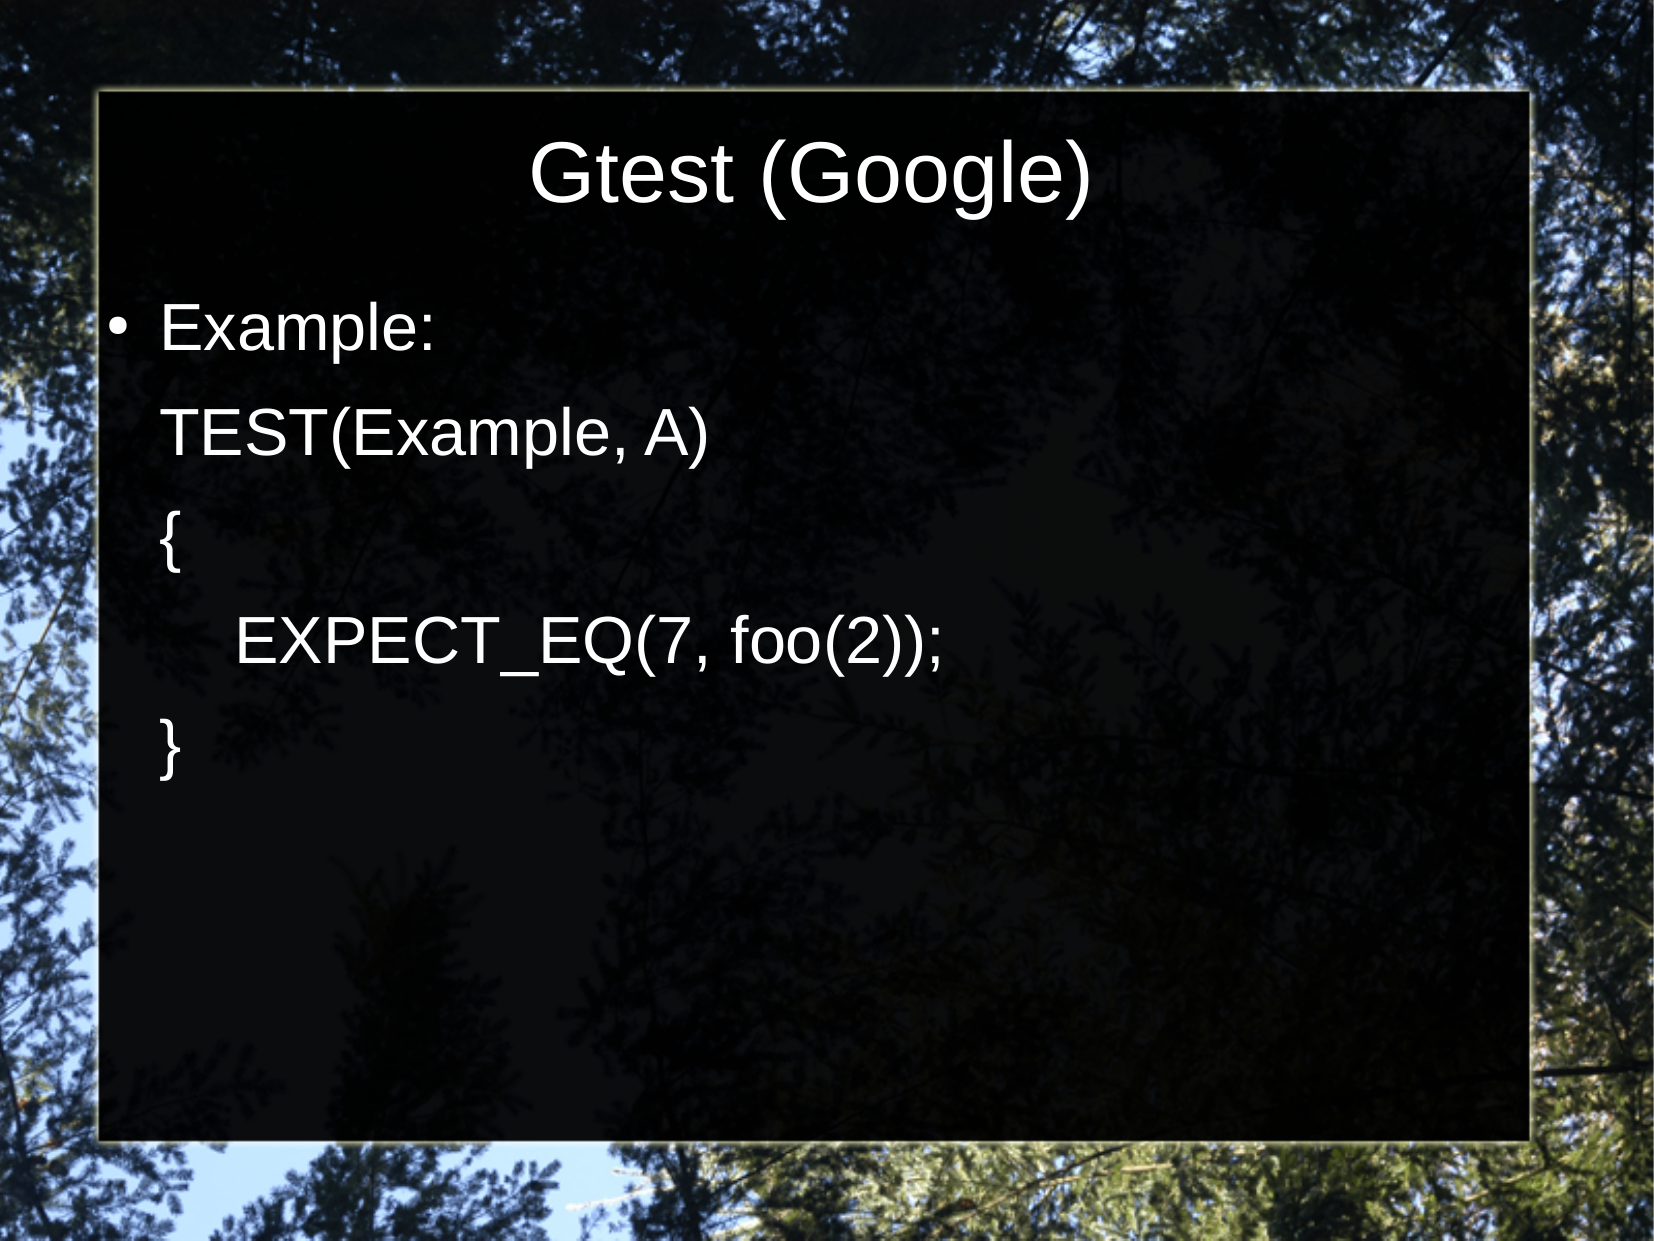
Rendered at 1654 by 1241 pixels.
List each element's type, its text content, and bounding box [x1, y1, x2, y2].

list Example: TEST(Example, A) { EXPECT_EQ(7, foo(2)); } [88, 290, 1536, 1109]
picture [0, 0, 1654, 1241]
title Gtest (Google) [88, 88, 1536, 257]
